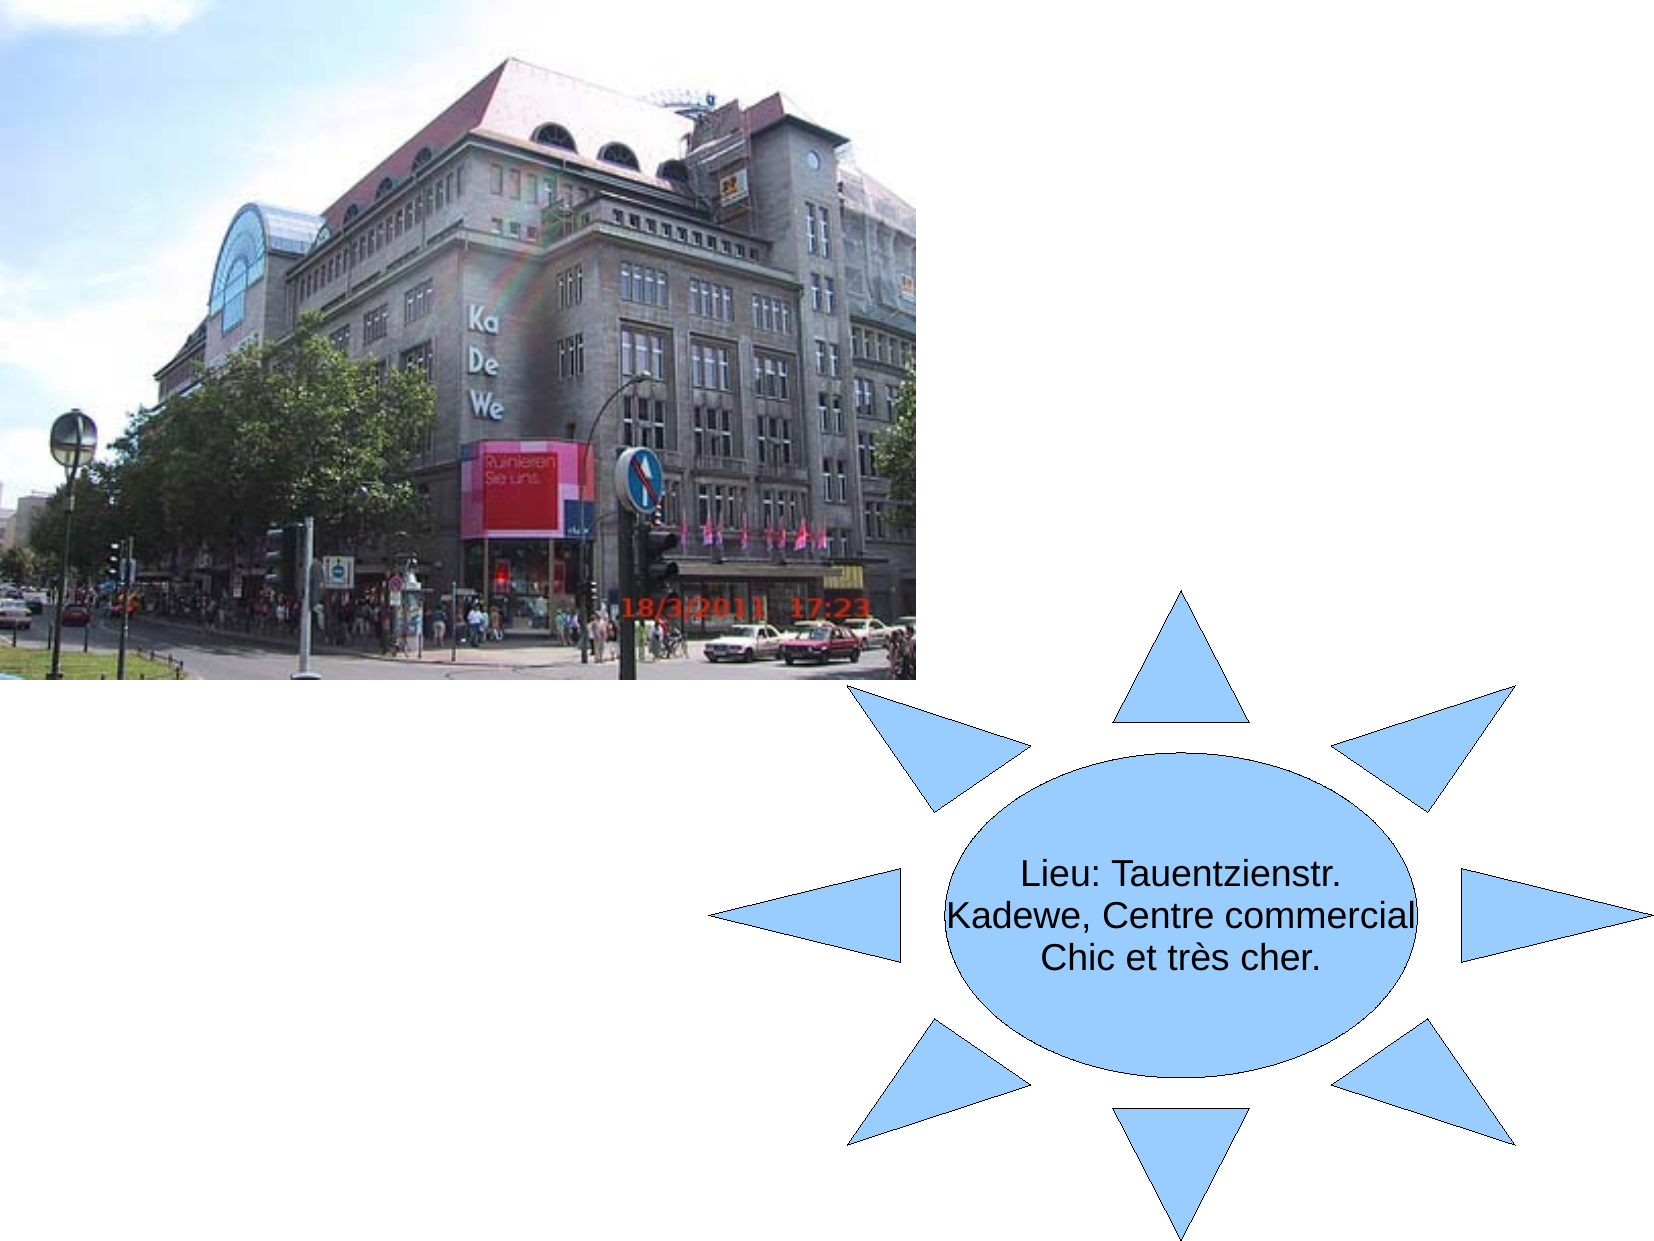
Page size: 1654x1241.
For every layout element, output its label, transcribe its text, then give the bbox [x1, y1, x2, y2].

text_box Lieu: Tauentzienstr. Kadewe, Centre commercial Chic et très cher. [1461, 868, 1654, 963]
text_box Lieu: Tauentzienstr. Kadewe, Centre commercial Chic et très cher. [1112, 590, 1250, 723]
text_box Lieu: Tauentzienstr. Kadewe, Centre commercial Chic et très cher. [847, 685, 1031, 813]
text_box Lieu: Tauentzienstr. Kadewe, Centre commercial Chic et très cher. [1331, 1018, 1516, 1146]
text_box Lieu: Tauentzienstr. Kadewe, Centre commercial Chic et très cher. [708, 868, 901, 963]
text_box Lieu: Tauentzienstr. Kadewe, Centre commercial Chic et très cher. [847, 1018, 1031, 1146]
text_box Lieu: Tauentzienstr. Kadewe, Centre commercial Chic et très cher. [1112, 1108, 1250, 1241]
text_box Lieu: Tauentzienstr. Kadewe, Centre commercial Chic et très cher. [944, 752, 1418, 1078]
text_box Lieu: Tauentzienstr. Kadewe, Centre commercial Chic et très cher. [1331, 685, 1516, 813]
picture [0, 0, 916, 680]
